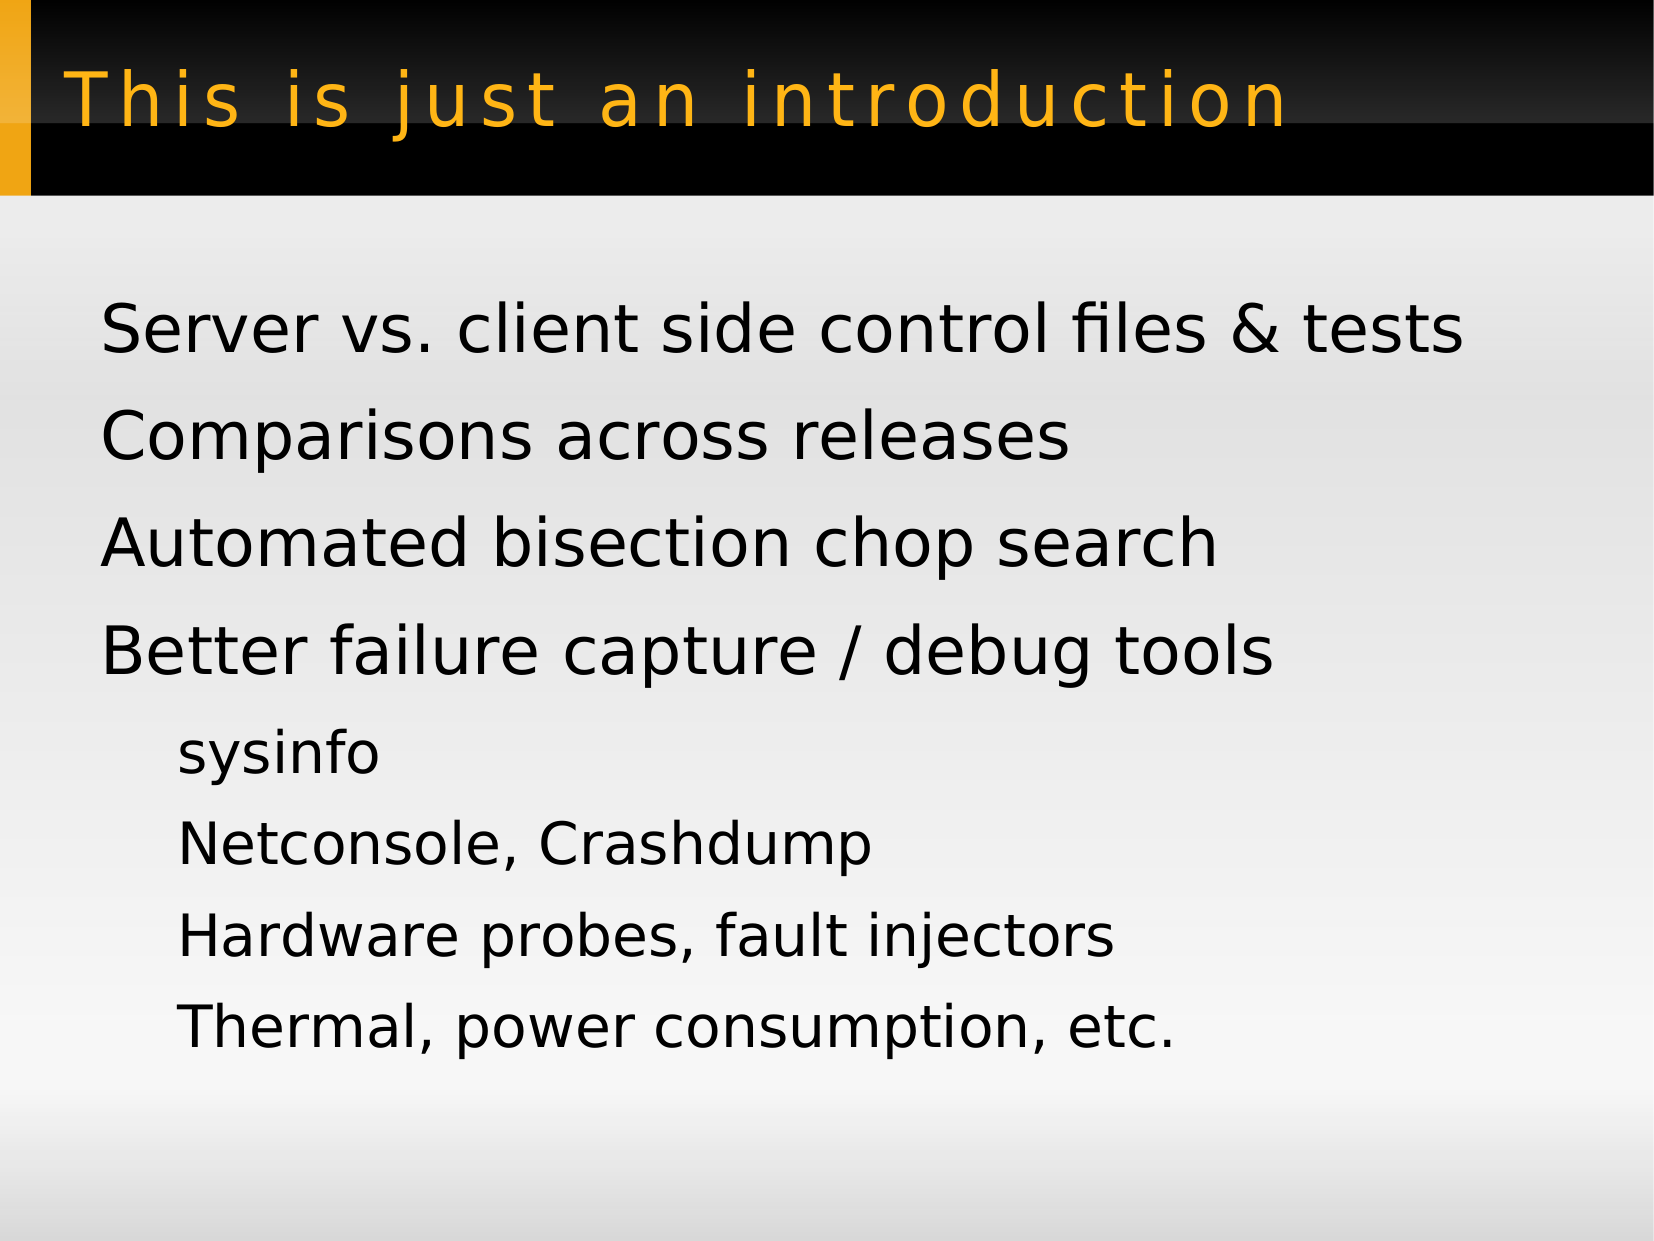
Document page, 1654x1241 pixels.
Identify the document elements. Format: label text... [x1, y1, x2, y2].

title This is just an introduction [64, 26, 1613, 175]
list Server vs. client side control files & tests Comparisons across releases Automated bisection chop search Better failure capture / debug tools sysinfo Netconsole, Crashdump Hardware probes, fault injectors Thermal, power consumption, etc. [82, 290, 1571, 1109]
picture [0, 0, 1654, 1241]
